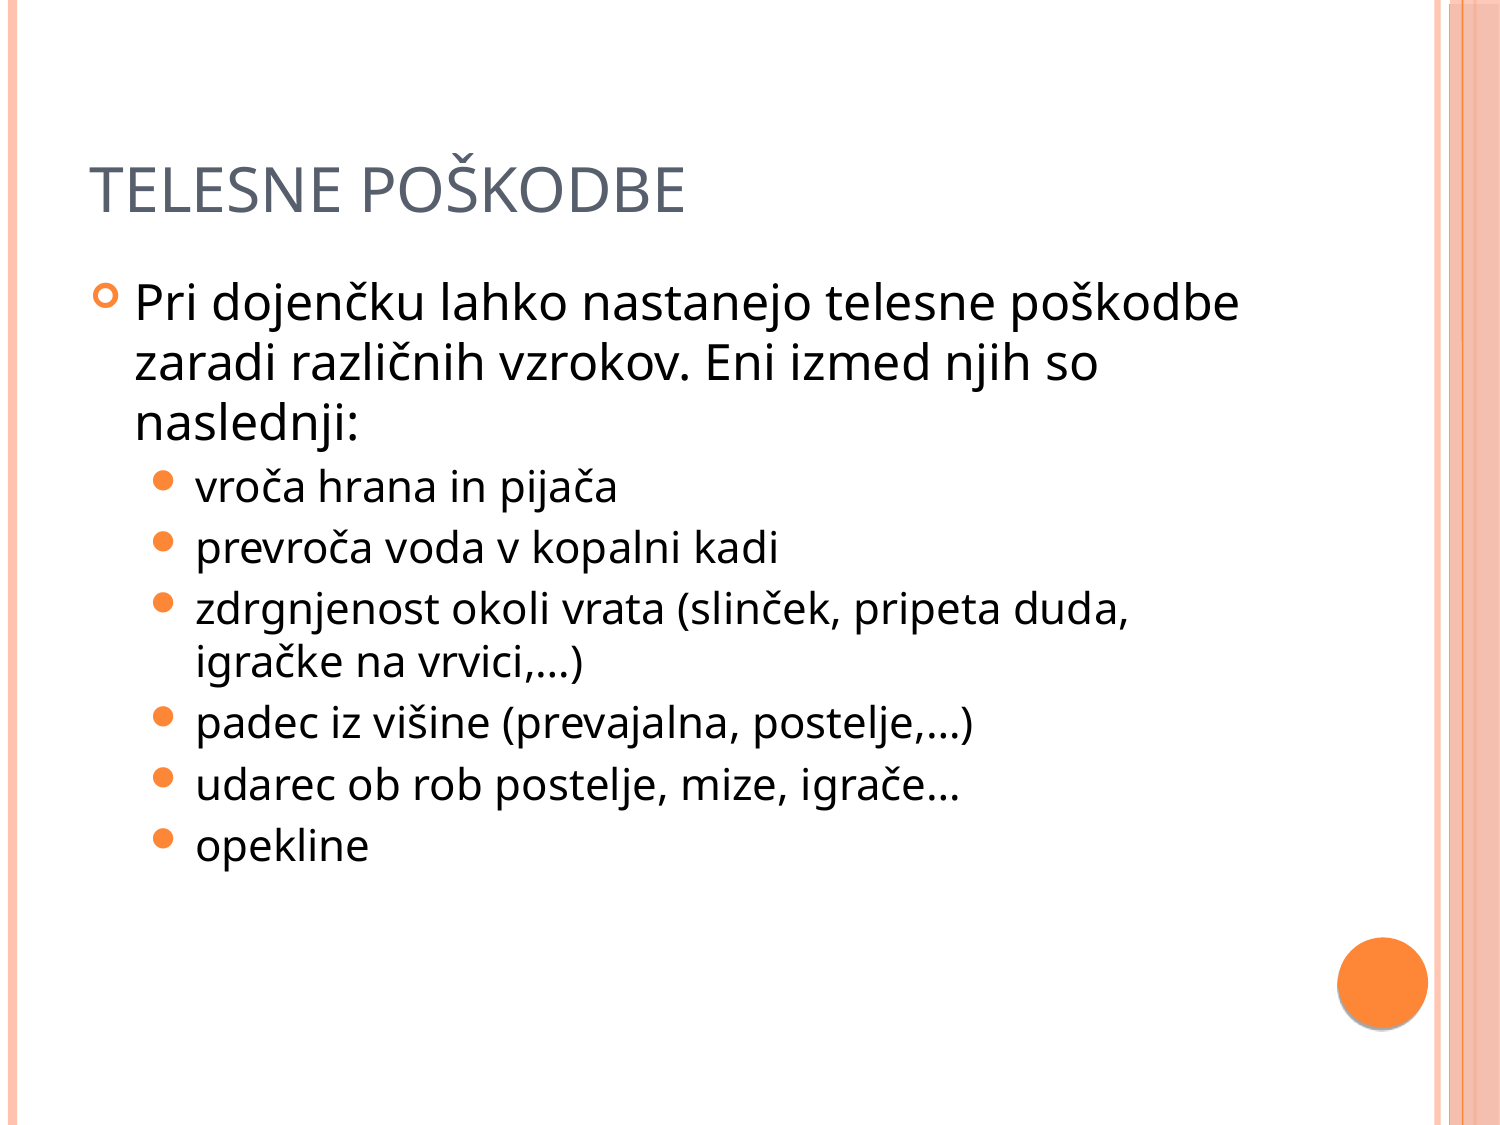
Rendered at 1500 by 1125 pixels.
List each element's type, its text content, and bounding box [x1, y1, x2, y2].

title TELESNE POŠKODBE [75, 45, 1300, 233]
list Pri dojenčku lahko nastanejo telesne poškodbe zaradi različnih vzrokov. Eni izmed njih so naslednji: vroča hrana in pijača prevroča voda v kopalni kadi zdrgnjenost okoli vrata (slinček, pripeta duda, igračke na vrvici,…) padec iz višine (prevajalna, postelje,…) udarec ob rob postelje, mize, igrače… opekline [75, 262, 1300, 1062]
